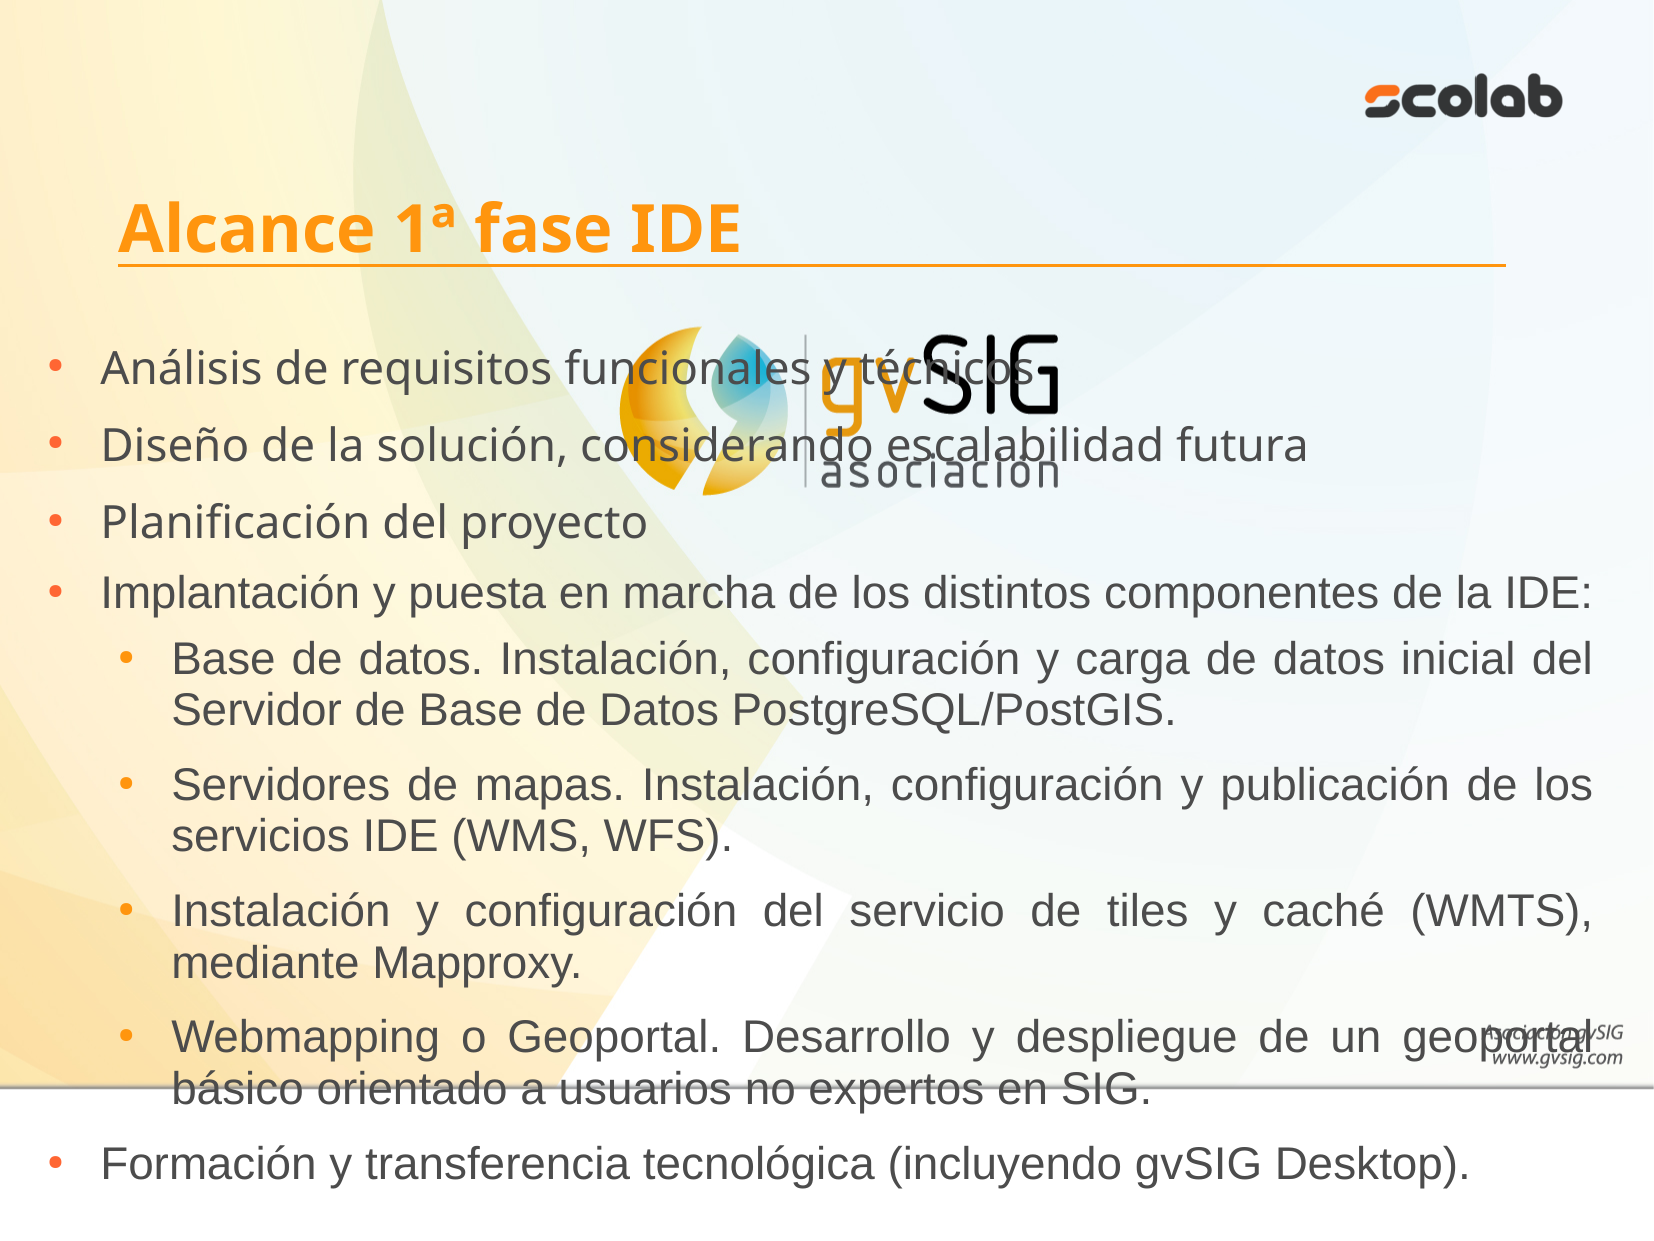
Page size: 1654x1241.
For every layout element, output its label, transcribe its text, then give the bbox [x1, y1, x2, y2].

picture [0, 0, 1654, 1241]
list Análisis de requisitos funcionales y técnicos Diseño de la solución, considerando escalabilidad futura Planificación del proyecto Implantación y puesta en marcha de los distintos componentes de la IDE: Base de datos. Instalación, configuración y carga de datos inicial del Servidor de Base de Datos PostgreSQL/PostGIS. Servidores de mapas. Instalación, configuración y publicación de los servicios IDE (WMS, WFS). Instalación y configuración del servicio de tiles y caché (WMTS), mediante Mapproxy. Webmapping o Geoportal. Desarrollo y despliegue de un geoportal básico orientado a usuarios no expertos en SIG. Formación y transferencia tecnológica (incluyendo gvSIG Desktop). [29, 258, 1595, 1241]
title Alcance 1ª fase IDE [118, 177, 1607, 276]
